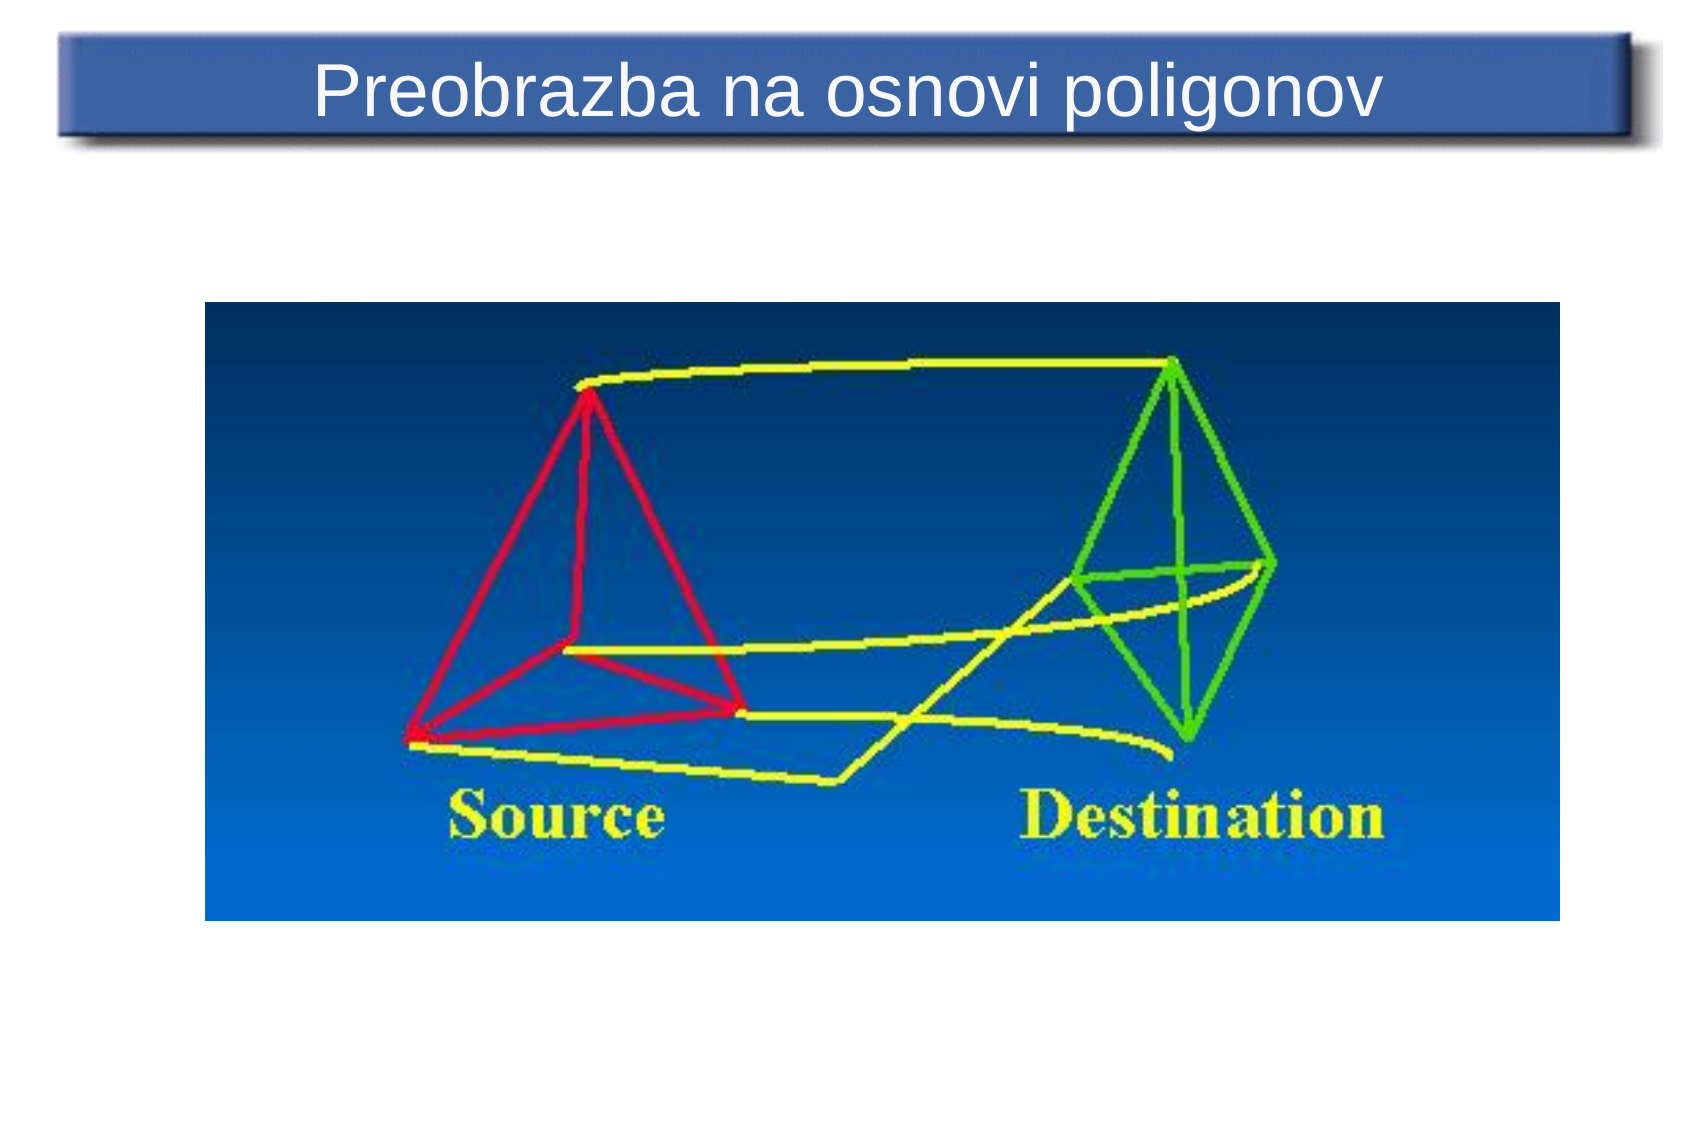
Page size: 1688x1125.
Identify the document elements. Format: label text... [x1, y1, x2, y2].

title Preobrazba na osnovi poligonov [188, 23, 1509, 149]
picture [205, 302, 1560, 921]
picture [56, 29, 1663, 156]
